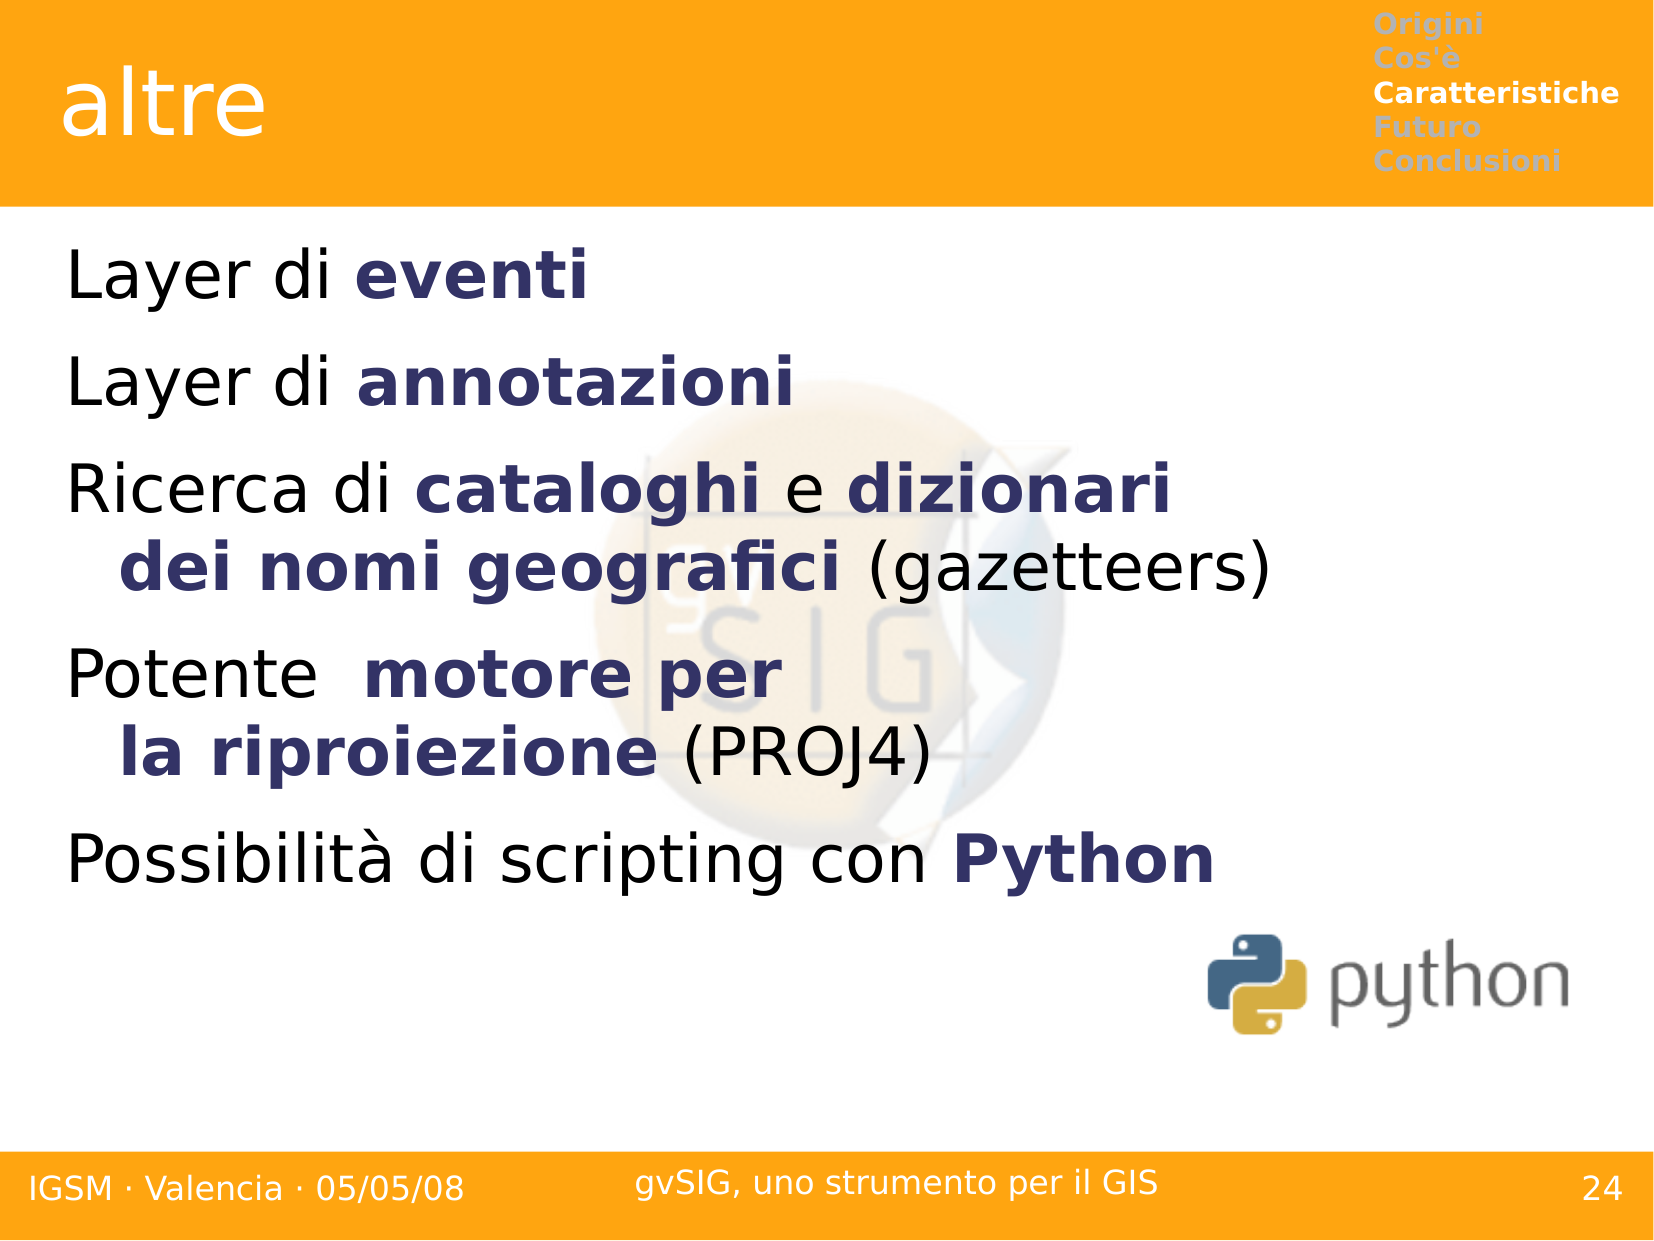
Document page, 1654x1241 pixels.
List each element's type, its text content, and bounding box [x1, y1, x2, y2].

picture [1181, 920, 1621, 1069]
list Layer di eventi Layer di annotazioni Ricerca di cataloghi e dizionari dei nomi geografici (gazetteers) Potente motore per la riproiezione (PROJ4) Possibilità di scripting con Python [47, 236, 1595, 1108]
text_box Origini Cos'è Caratteristiche Futuro Conclusioni [1358, 0, 1654, 207]
title altre [59, 29, 1358, 178]
